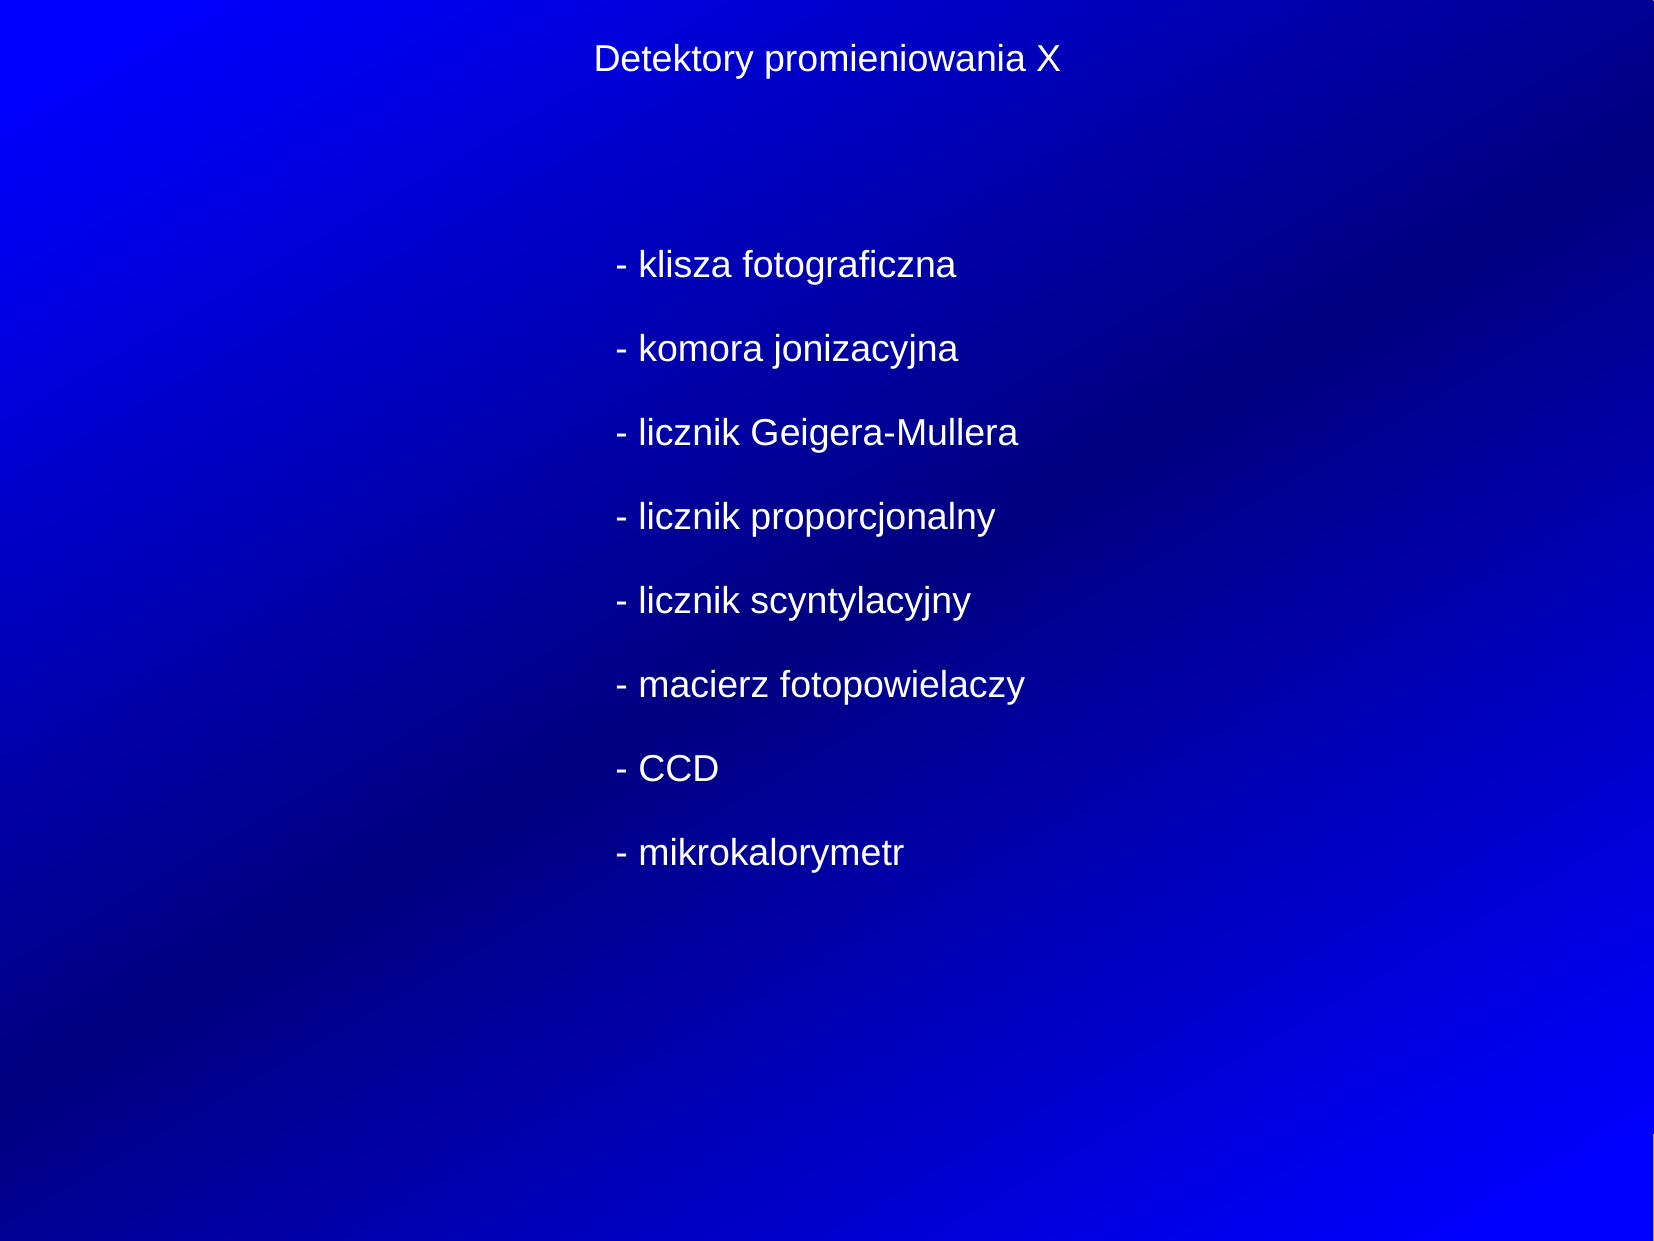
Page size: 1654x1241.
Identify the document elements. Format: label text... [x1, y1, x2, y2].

text_box - klisza fotograficzna - komora jonizacyjna - licznik Geigera-Mullera - licznik proporcjonalny - licznik scyntylacyjny - macierz fotopowielaczy - CCD - mikrokalorymetr [600, 236, 1040, 881]
text_box Detektory promieniowania X [578, 29, 1077, 87]
